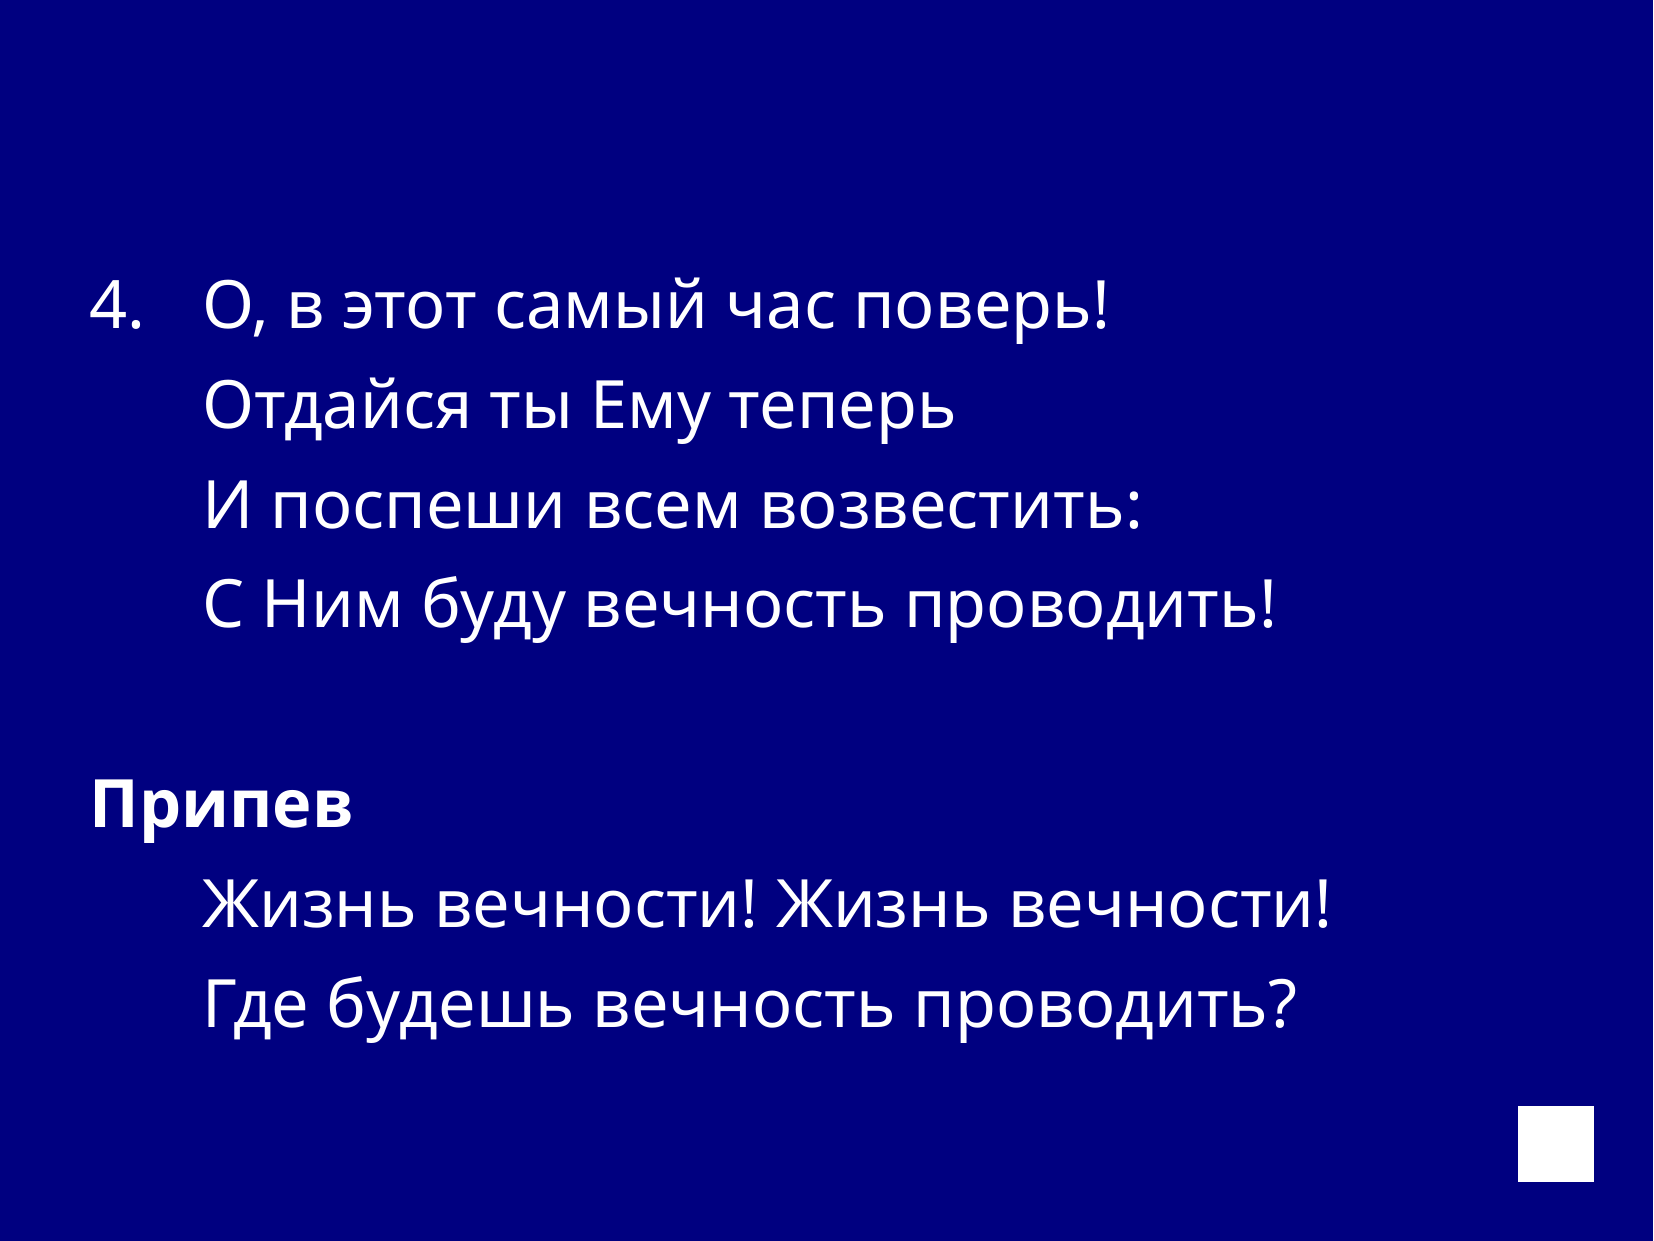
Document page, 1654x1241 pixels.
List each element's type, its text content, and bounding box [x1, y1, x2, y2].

text_box 4. О, в этот самый час поверь! Отдайся ты Ему теперь И поспеши всем возвестить: С Ним буду вечность проводить! Припев Жизнь вечности! Жизнь вечности! Где будешь вечность проводить? [75, 150, 1576, 1163]
text_box [1518, 1106, 1594, 1182]
